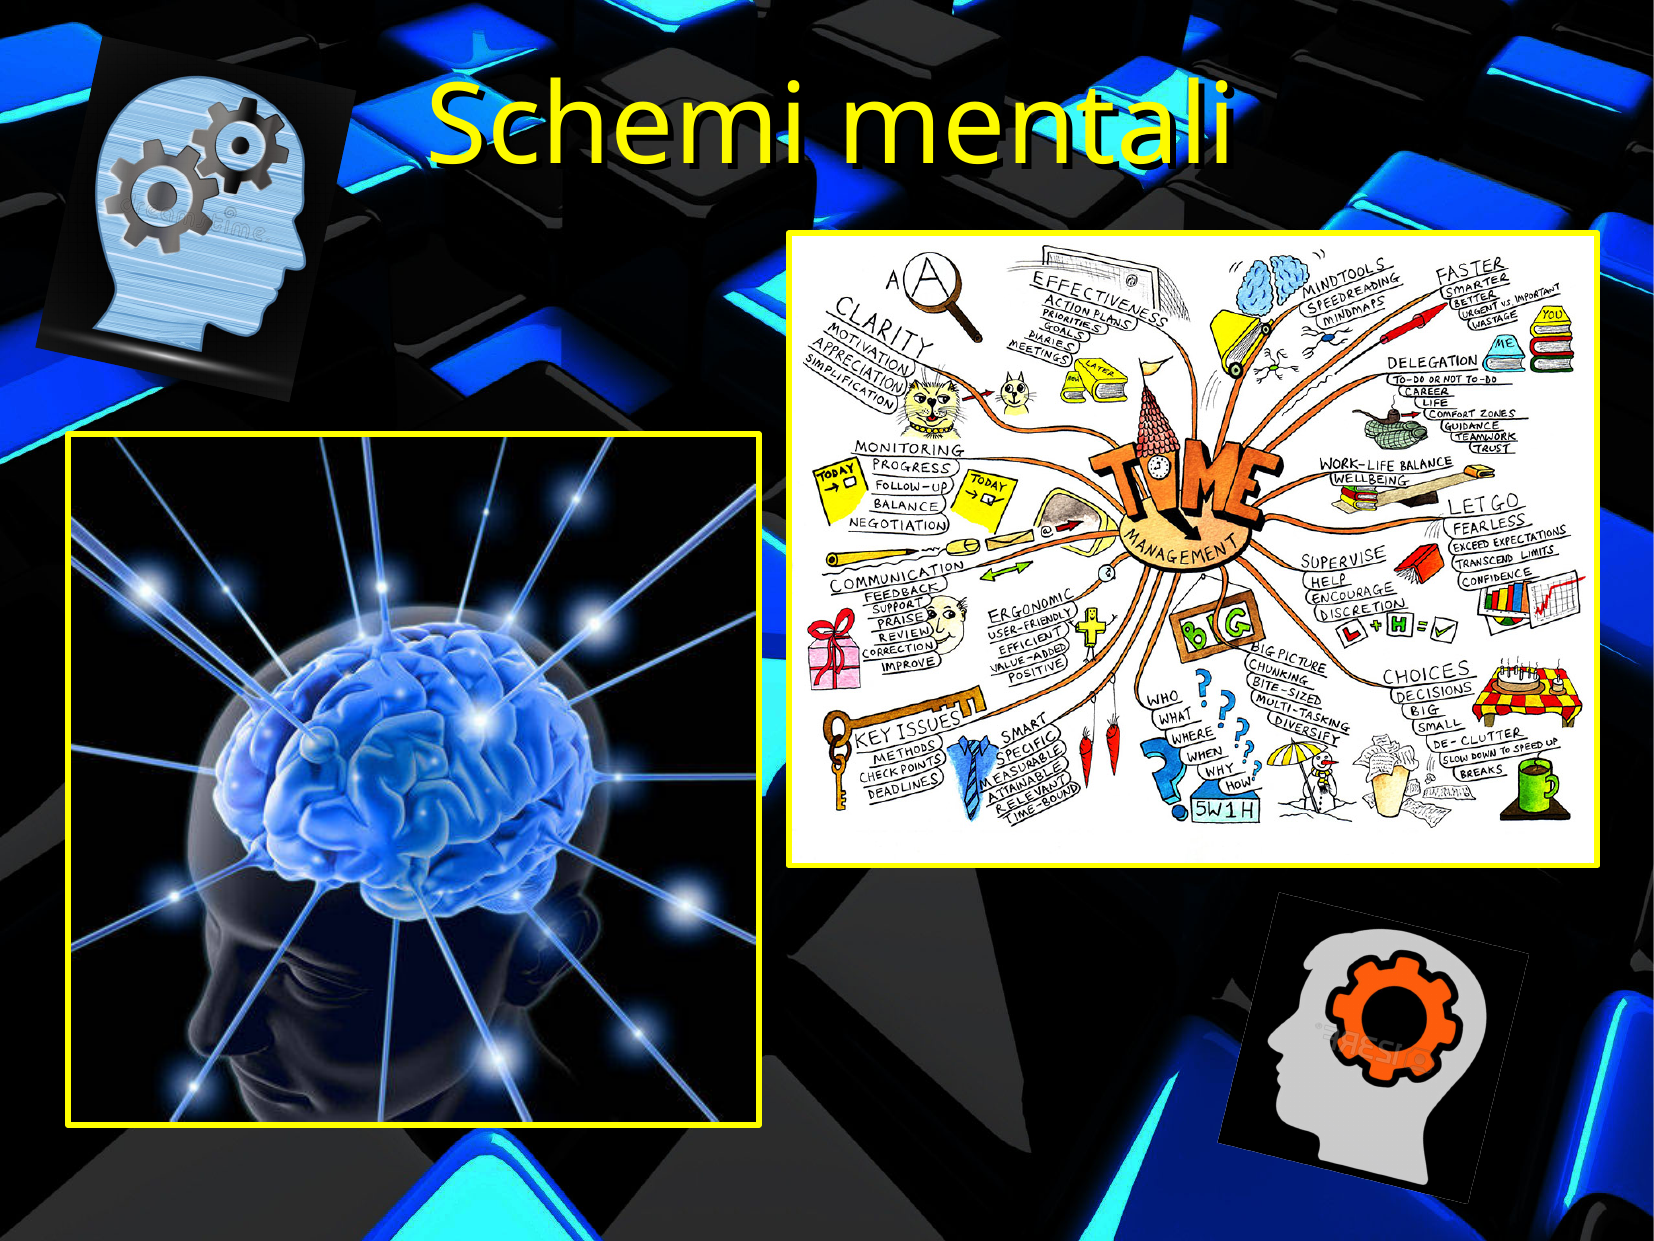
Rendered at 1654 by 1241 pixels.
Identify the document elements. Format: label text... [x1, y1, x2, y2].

picture [0, 0, 1654, 1241]
text_box Schemi mentali [82, 35, 1581, 309]
